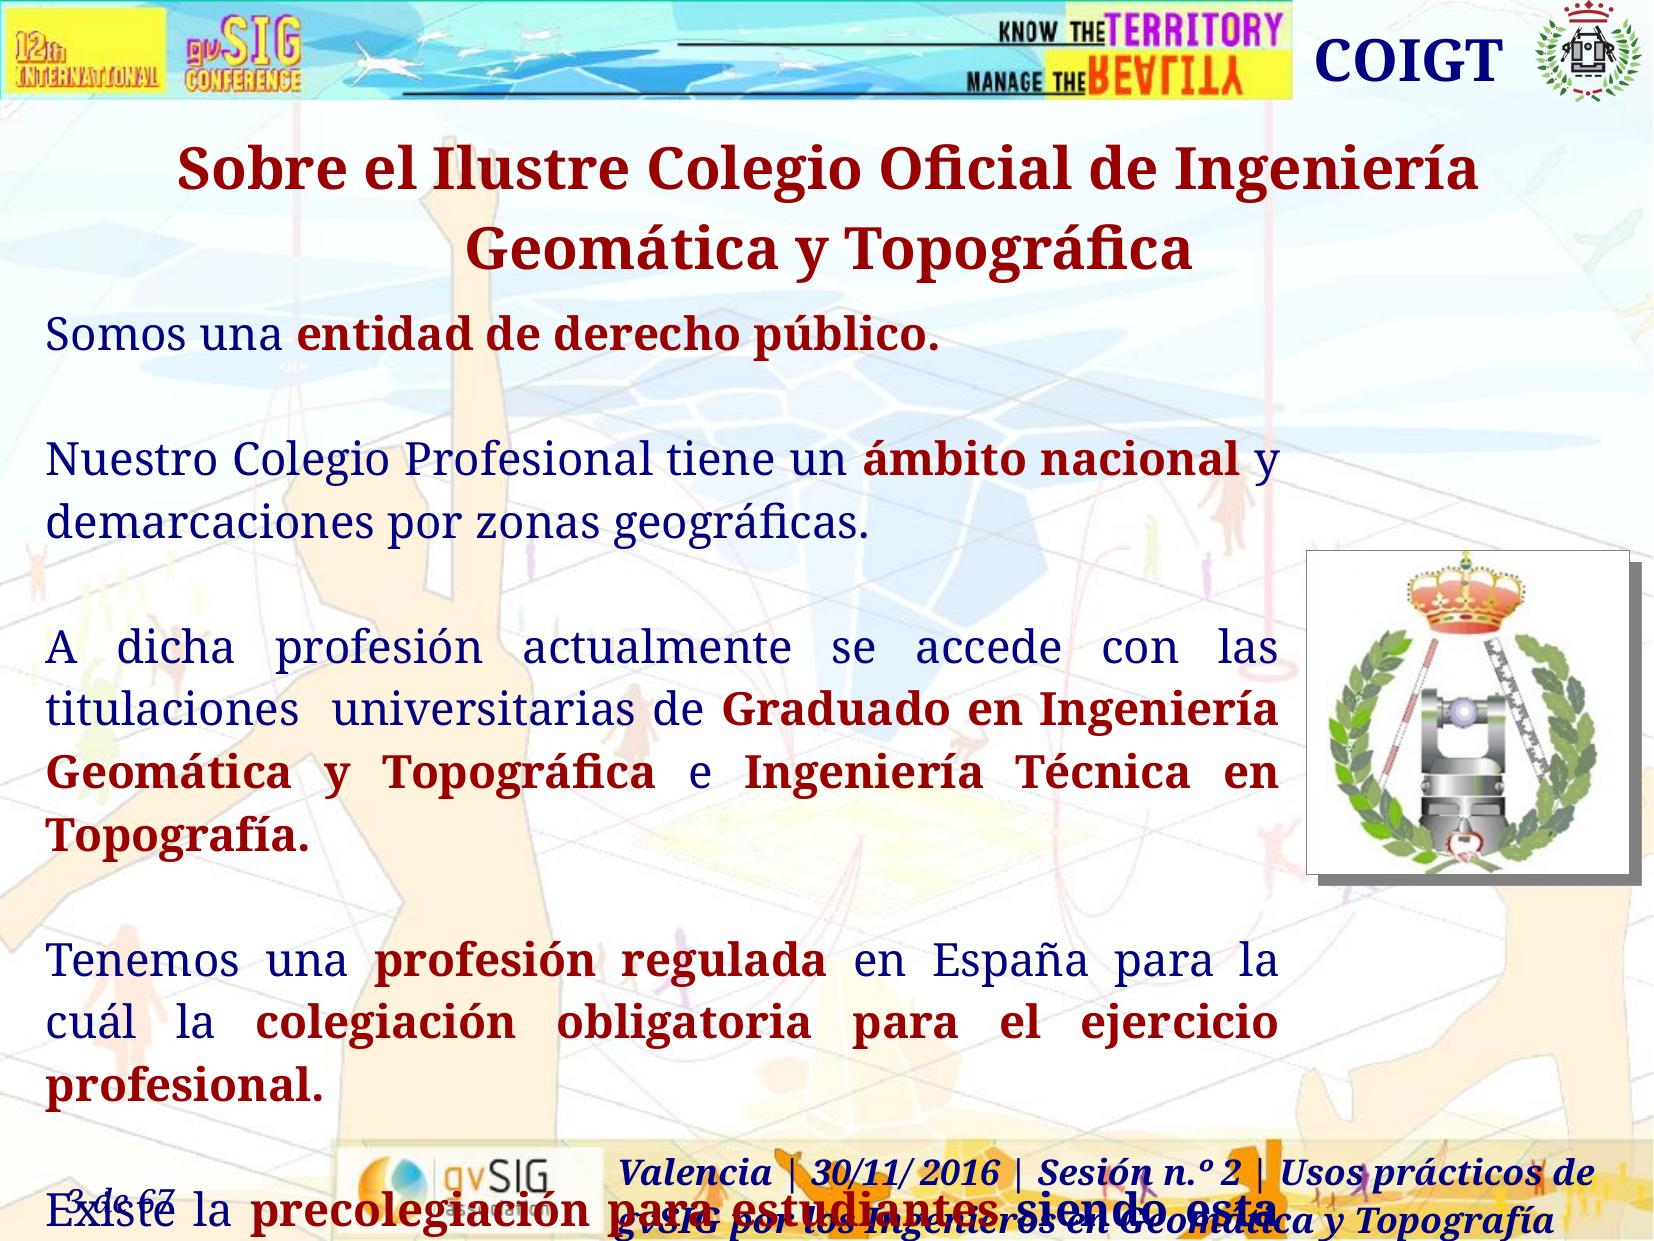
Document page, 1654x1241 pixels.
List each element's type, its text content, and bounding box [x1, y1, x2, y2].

picture [996, 270, 1013, 279]
text_box COIGT [1299, 12, 1654, 148]
text_box Somos una entidad de derecho público. Nuestro Colegio Profesional tiene un ámbito nacional y demarcaciones por zonas geográficas. A dicha profesión actualmente se accede con las titulaciones universitarias de Graduado en Ingeniería Geomática y Topográfica e Ingeniería Técnica en Topografía. Tenemos una profesión regulada en España para la cuál la colegiación obligatoria para el ejercicio profesional. Existe la precolegiación para estudiantes siendo esta gratuita. [31, 294, 1295, 1090]
picture [0, 0, 1654, 1241]
text_box Sobre el Ilustre Colegio Oficial de Ingeniería Geomática y Topográfica [28, 120, 1630, 268]
text_box Valencia | 30/11/ 2016 | Sesión n.º 2 | Usos prácticos de gvSIG por los Ingenieros en Geomática y Topografía [602, 1140, 1654, 1241]
text_box <número> de 67 [50, 1170, 383, 1241]
